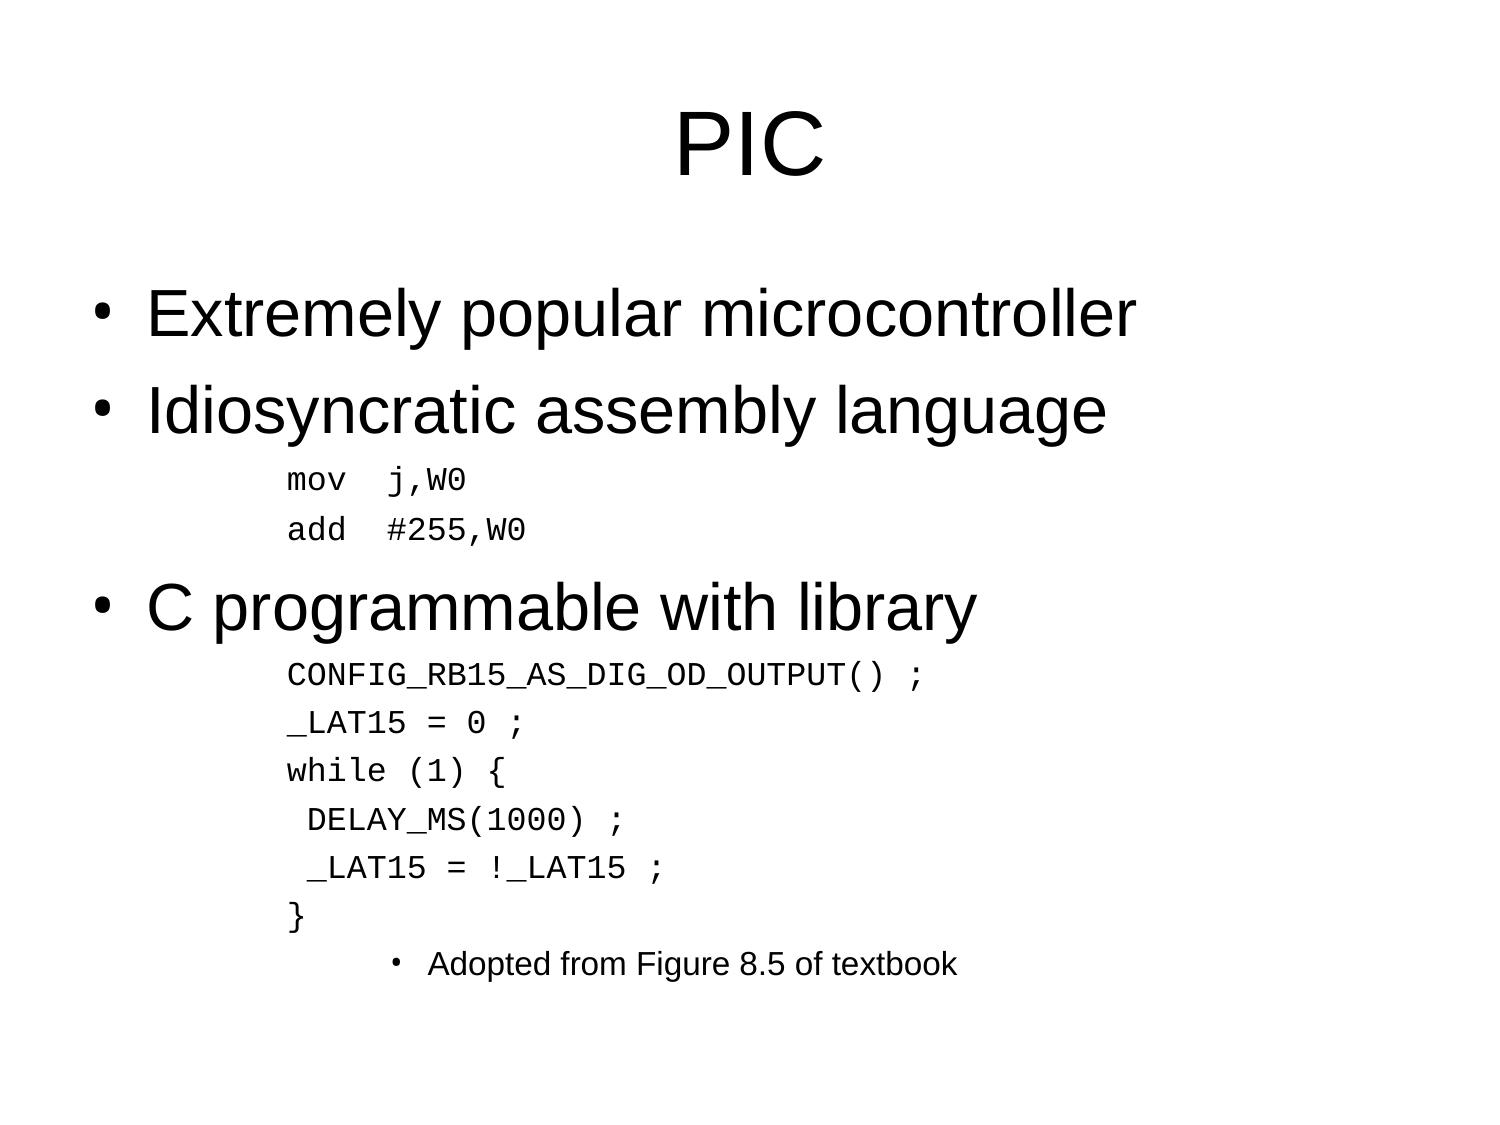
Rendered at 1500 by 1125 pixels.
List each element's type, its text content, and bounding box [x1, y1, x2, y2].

title PIC [75, 45, 1426, 233]
list Extremely popular microcontroller Idiosyncratic assembly language mov j,W0 add #255,W0 C programmable with library CONFIG_RB15_AS_DIG_OD_OUTPUT() ; _LAT15 = 0 ; while (1) { DELAY_MS(1000) ; _LAT15 = !_LAT15 ; } Adopted from Figure 8.5 of textbook [75, 262, 1426, 1005]
